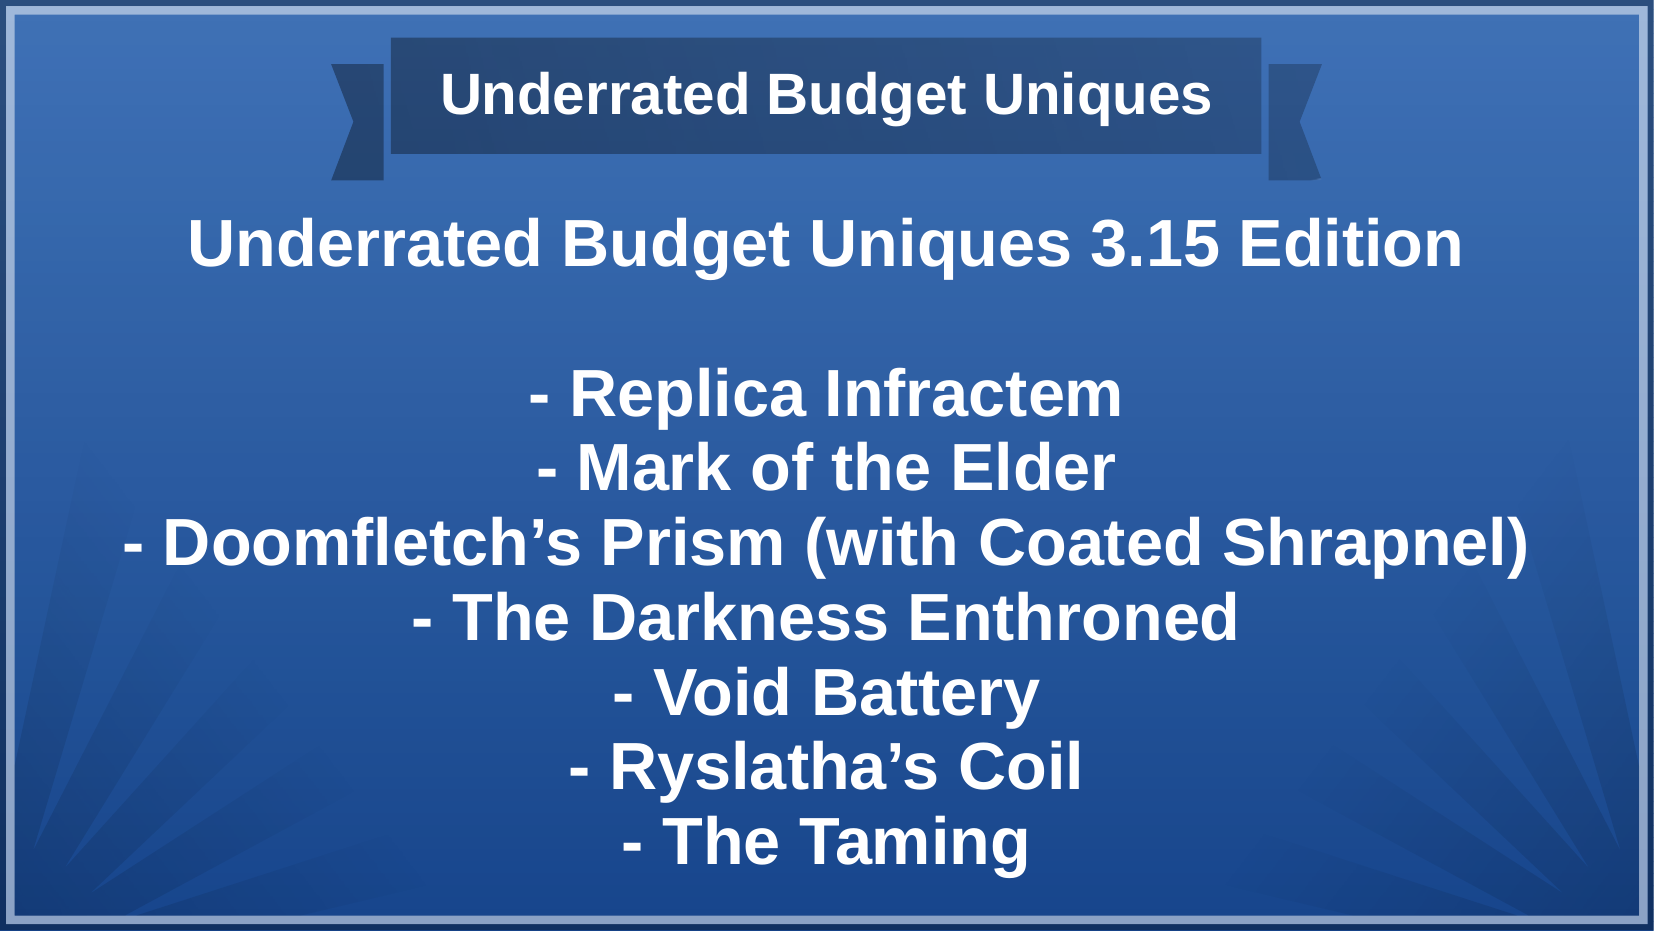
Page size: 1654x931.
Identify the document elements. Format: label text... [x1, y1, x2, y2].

subtitle Underrated Budget Uniques 3.15 Edition - Replica Infractem - Mark of the Elder - Doomfletch’s Prism (with Coated Shrapnel) - The Darkness Enthroned - Void Battery - Ryslatha’s Coil - The Taming [82, 134, 1571, 931]
title Underrated Budget Uniques [265, 17, 1388, 134]
